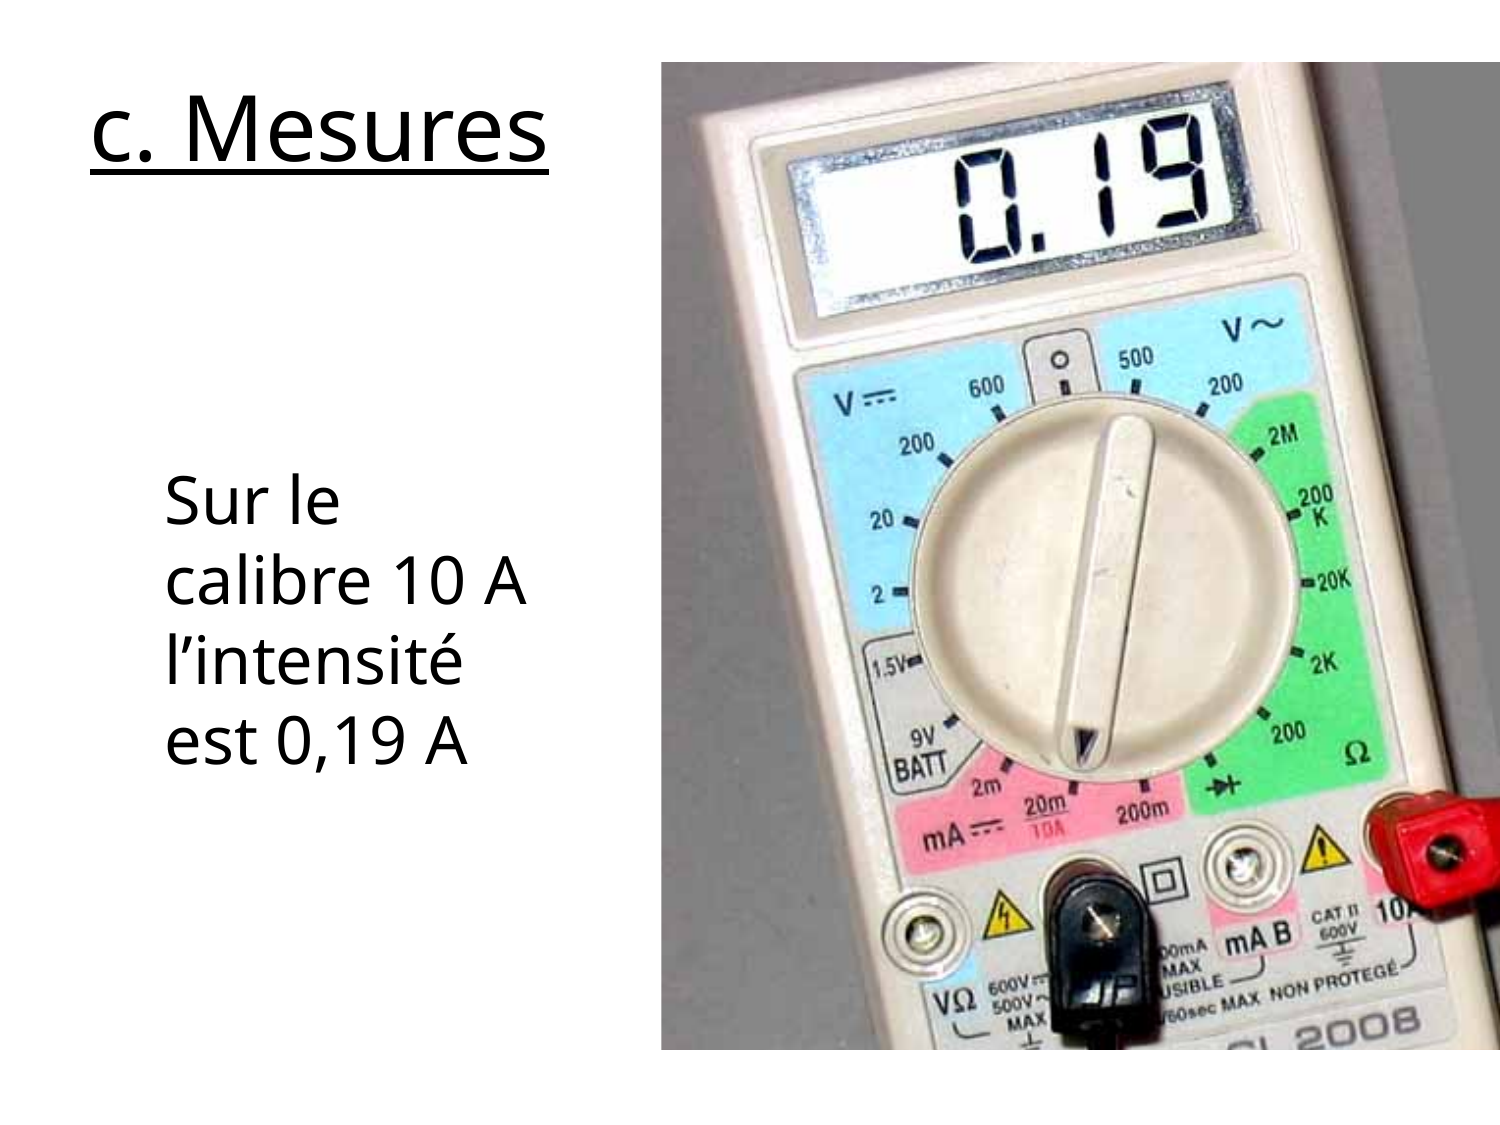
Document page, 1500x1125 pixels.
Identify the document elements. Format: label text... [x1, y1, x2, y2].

text_box Sur le calibre 10 A l’intensité est 0,19 A [149, 449, 550, 786]
text_box c. Mesures [75, 62, 661, 188]
picture [661, 62, 1500, 1051]
